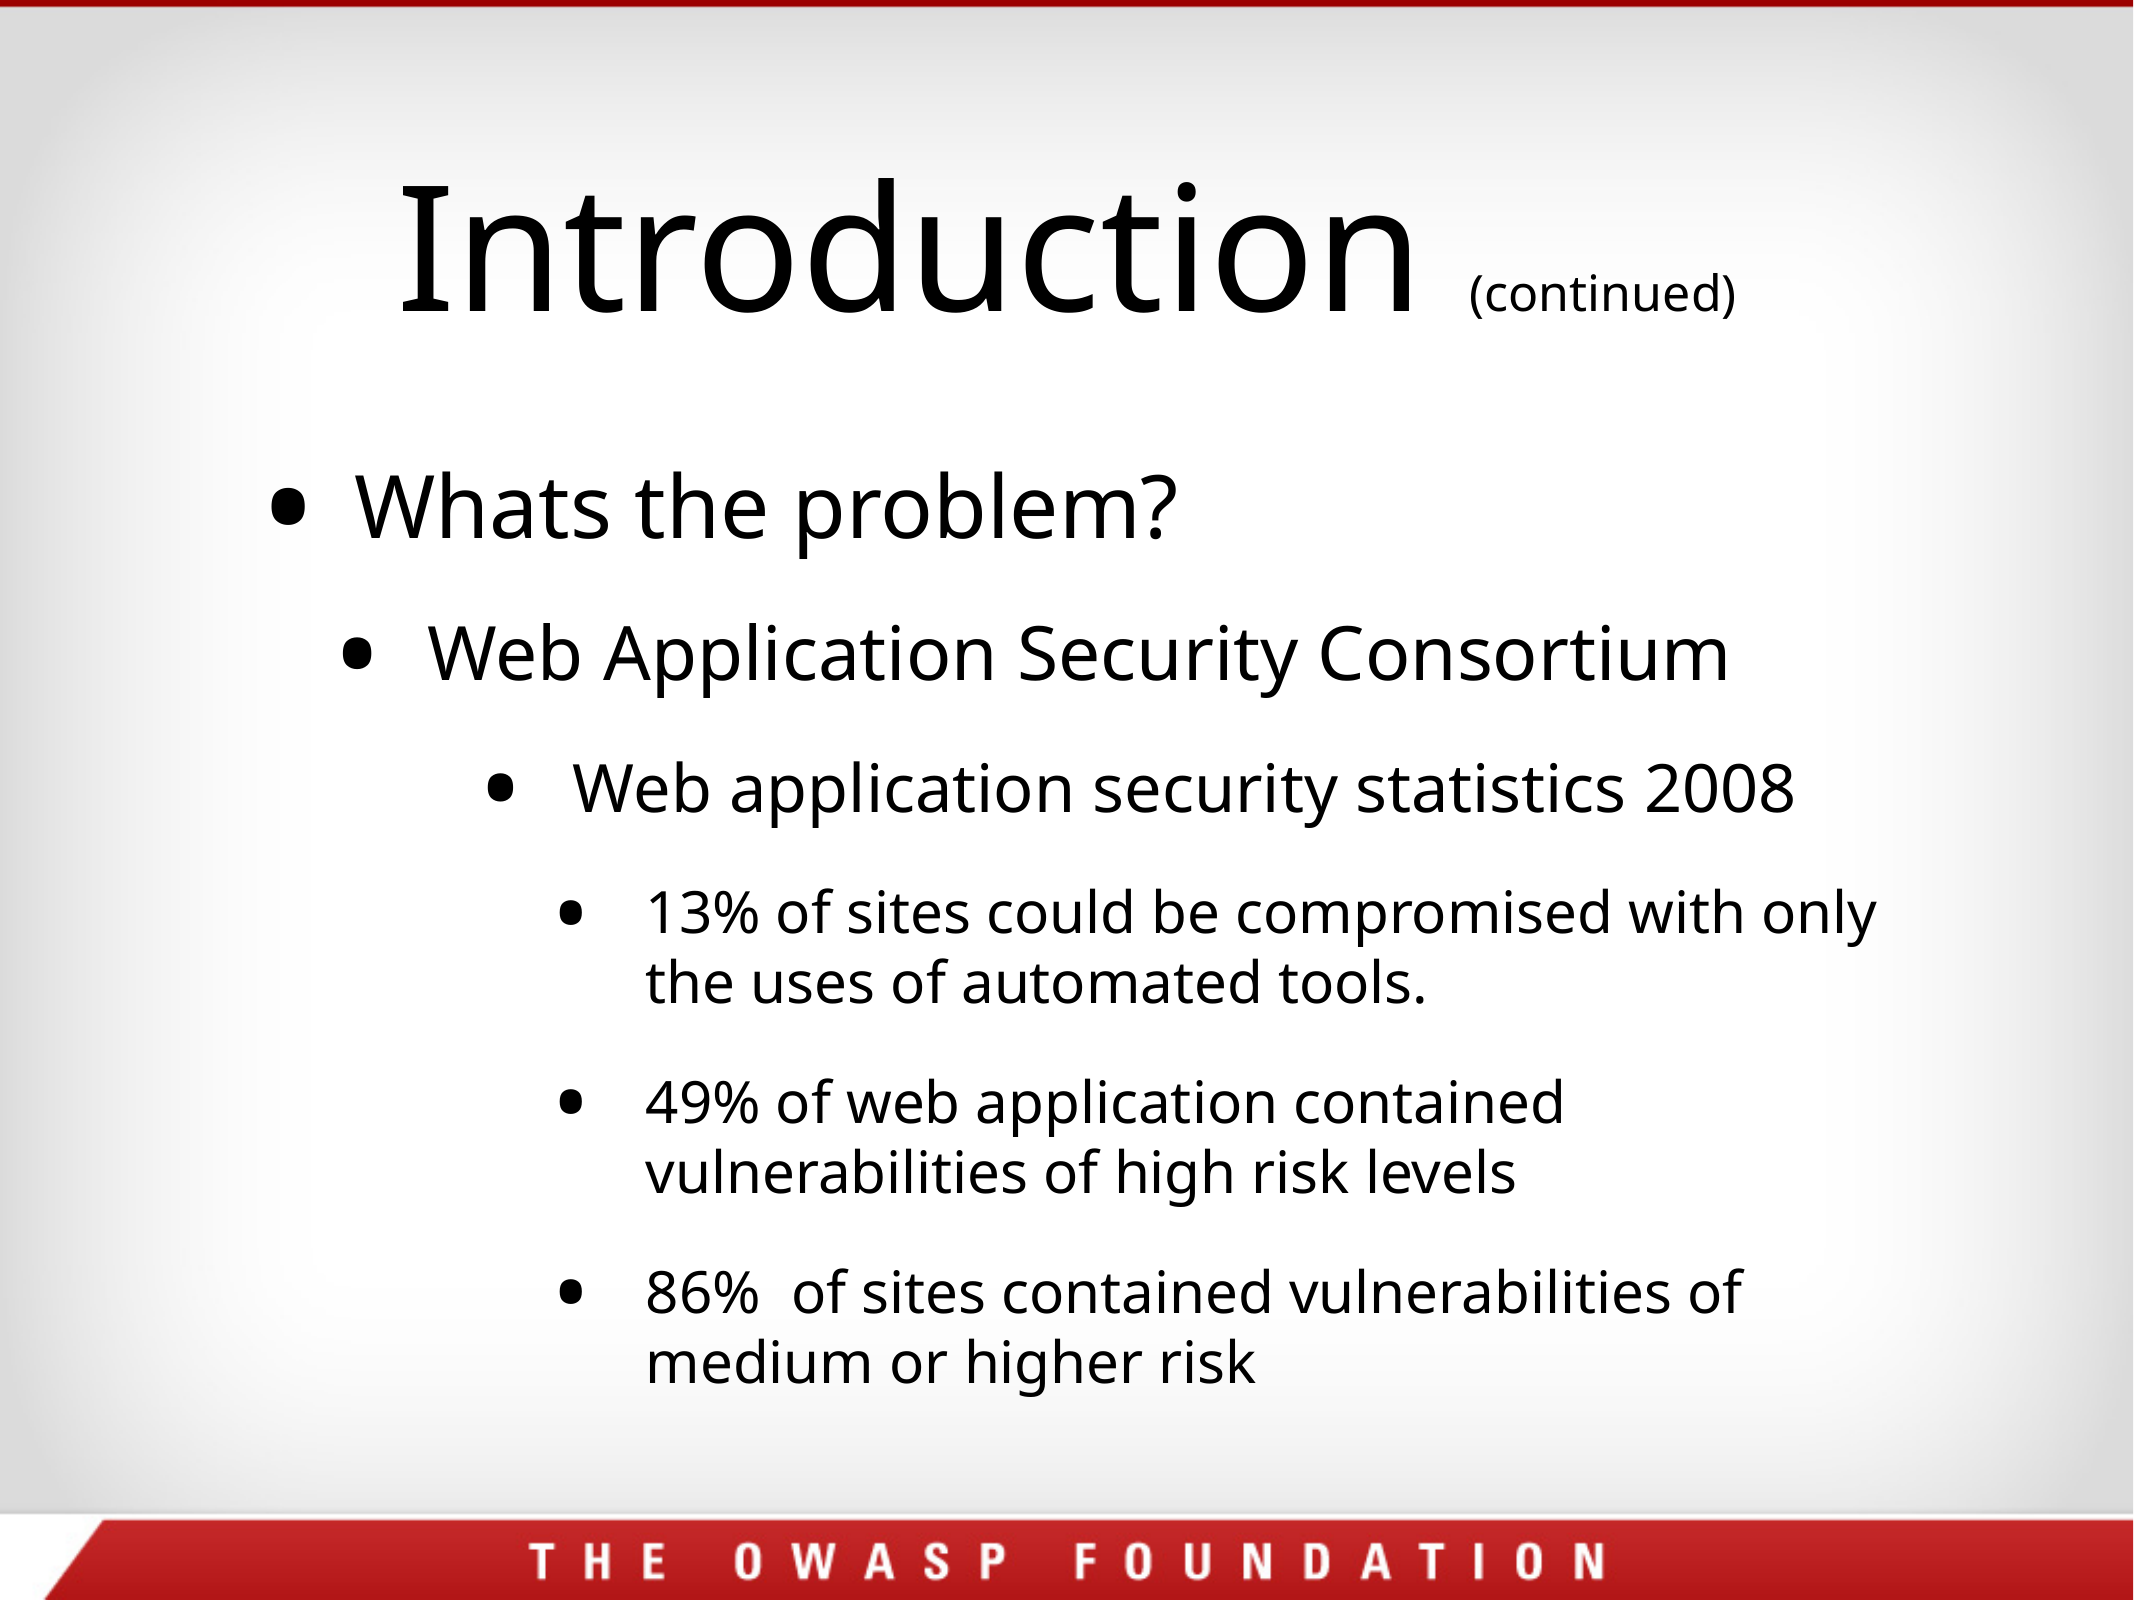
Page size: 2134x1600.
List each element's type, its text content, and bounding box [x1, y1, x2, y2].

picture [0, 0, 2134, 1600]
list Whats the problem? Web Application Security Consortium Web application security statistics 2008 13% of sites could be compromised with only the uses of automated tools. 49% of web application contained vulnerabilities of high risk levels 86% of sites contained vulnerabilities of medium or higher risk [208, 454, 1925, 1392]
title Introduction (continued) [208, 22, 1925, 454]
